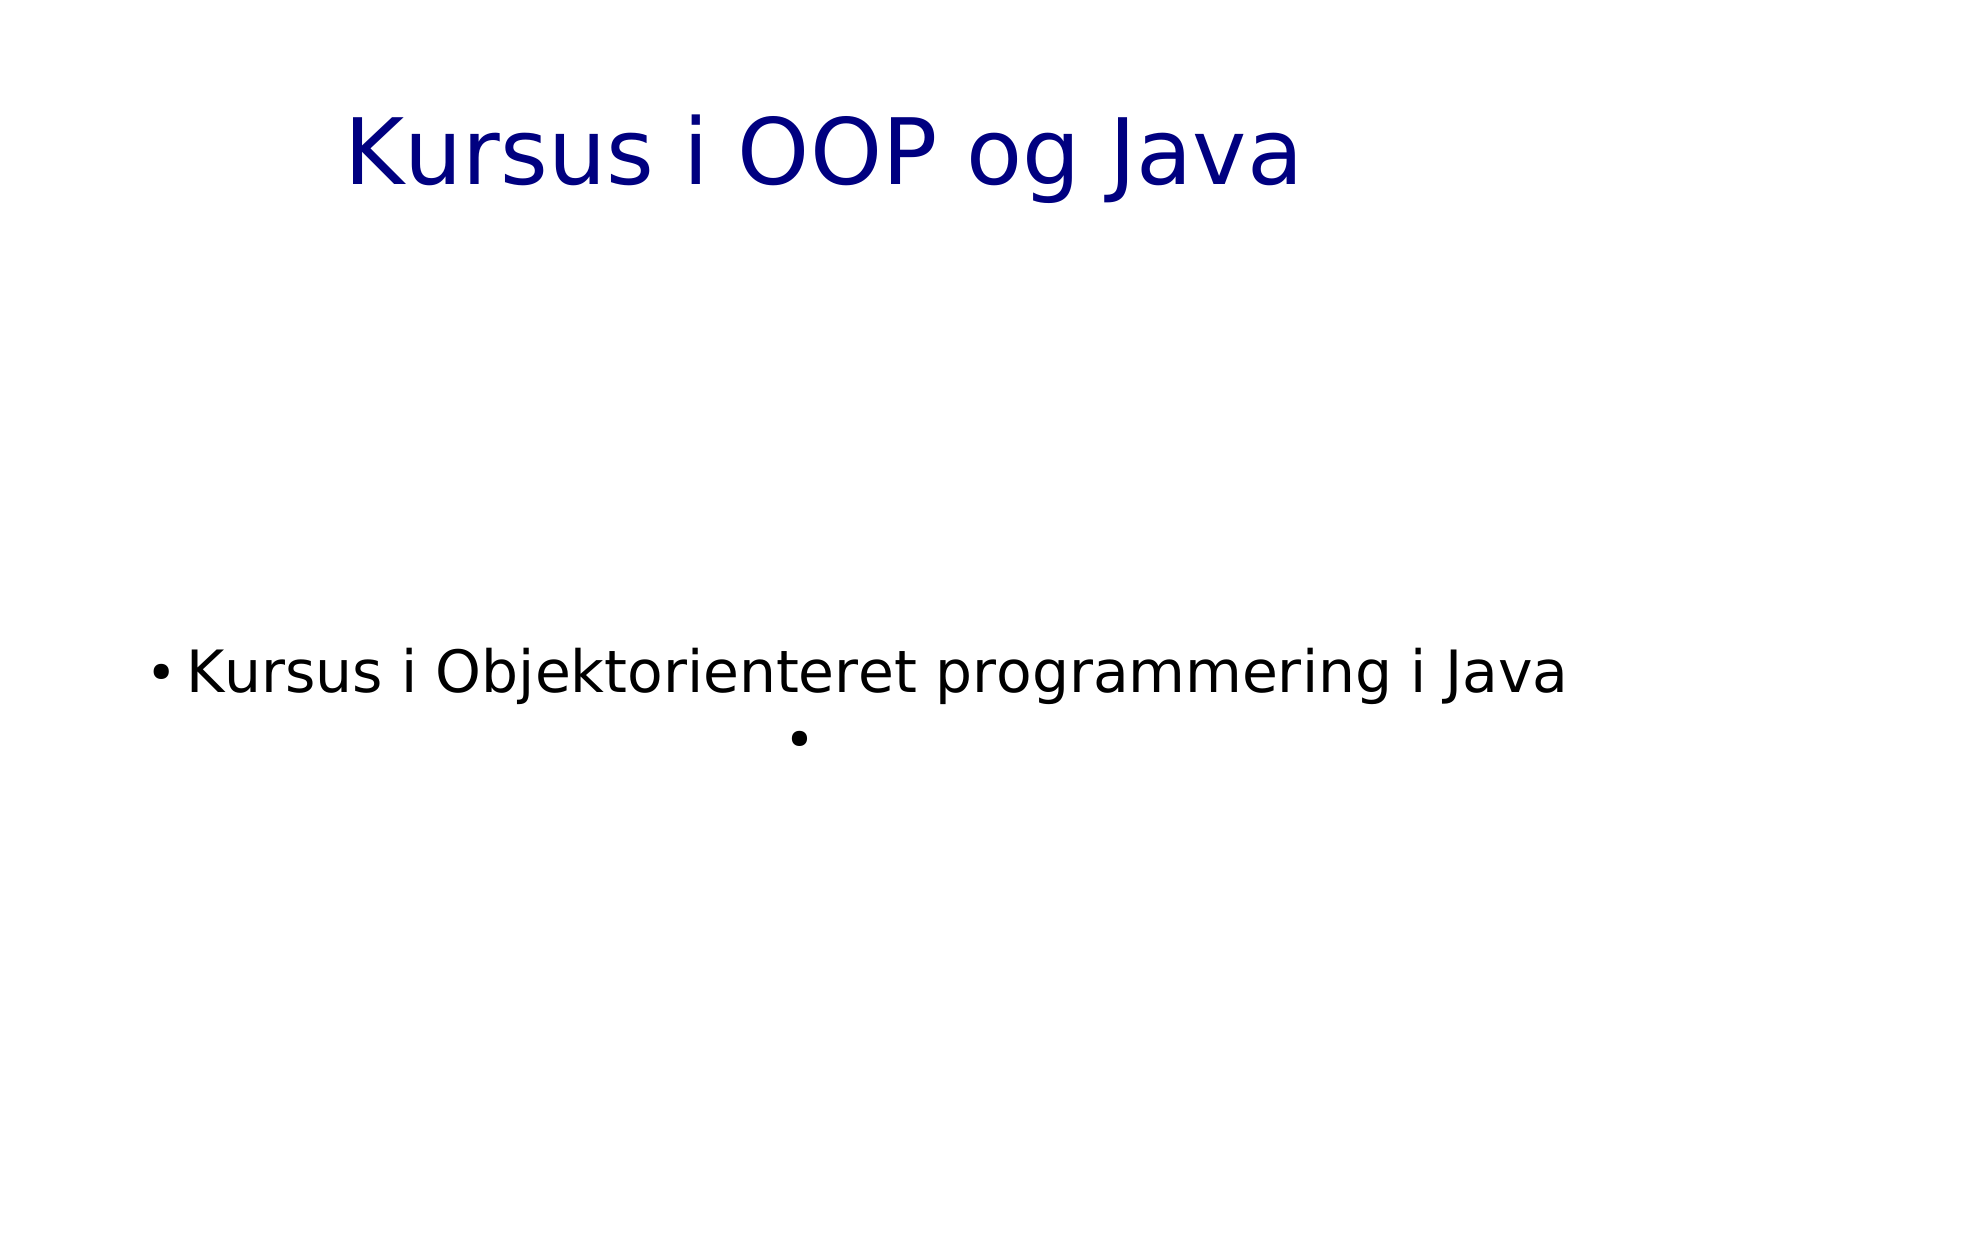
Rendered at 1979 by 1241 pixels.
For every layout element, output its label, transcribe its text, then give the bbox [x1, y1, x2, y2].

title Kursus i OOP og Java [30, 49, 1620, 257]
subtitle Kursus i Objektorienteret programmering i Java [76, 230, 1573, 1183]
